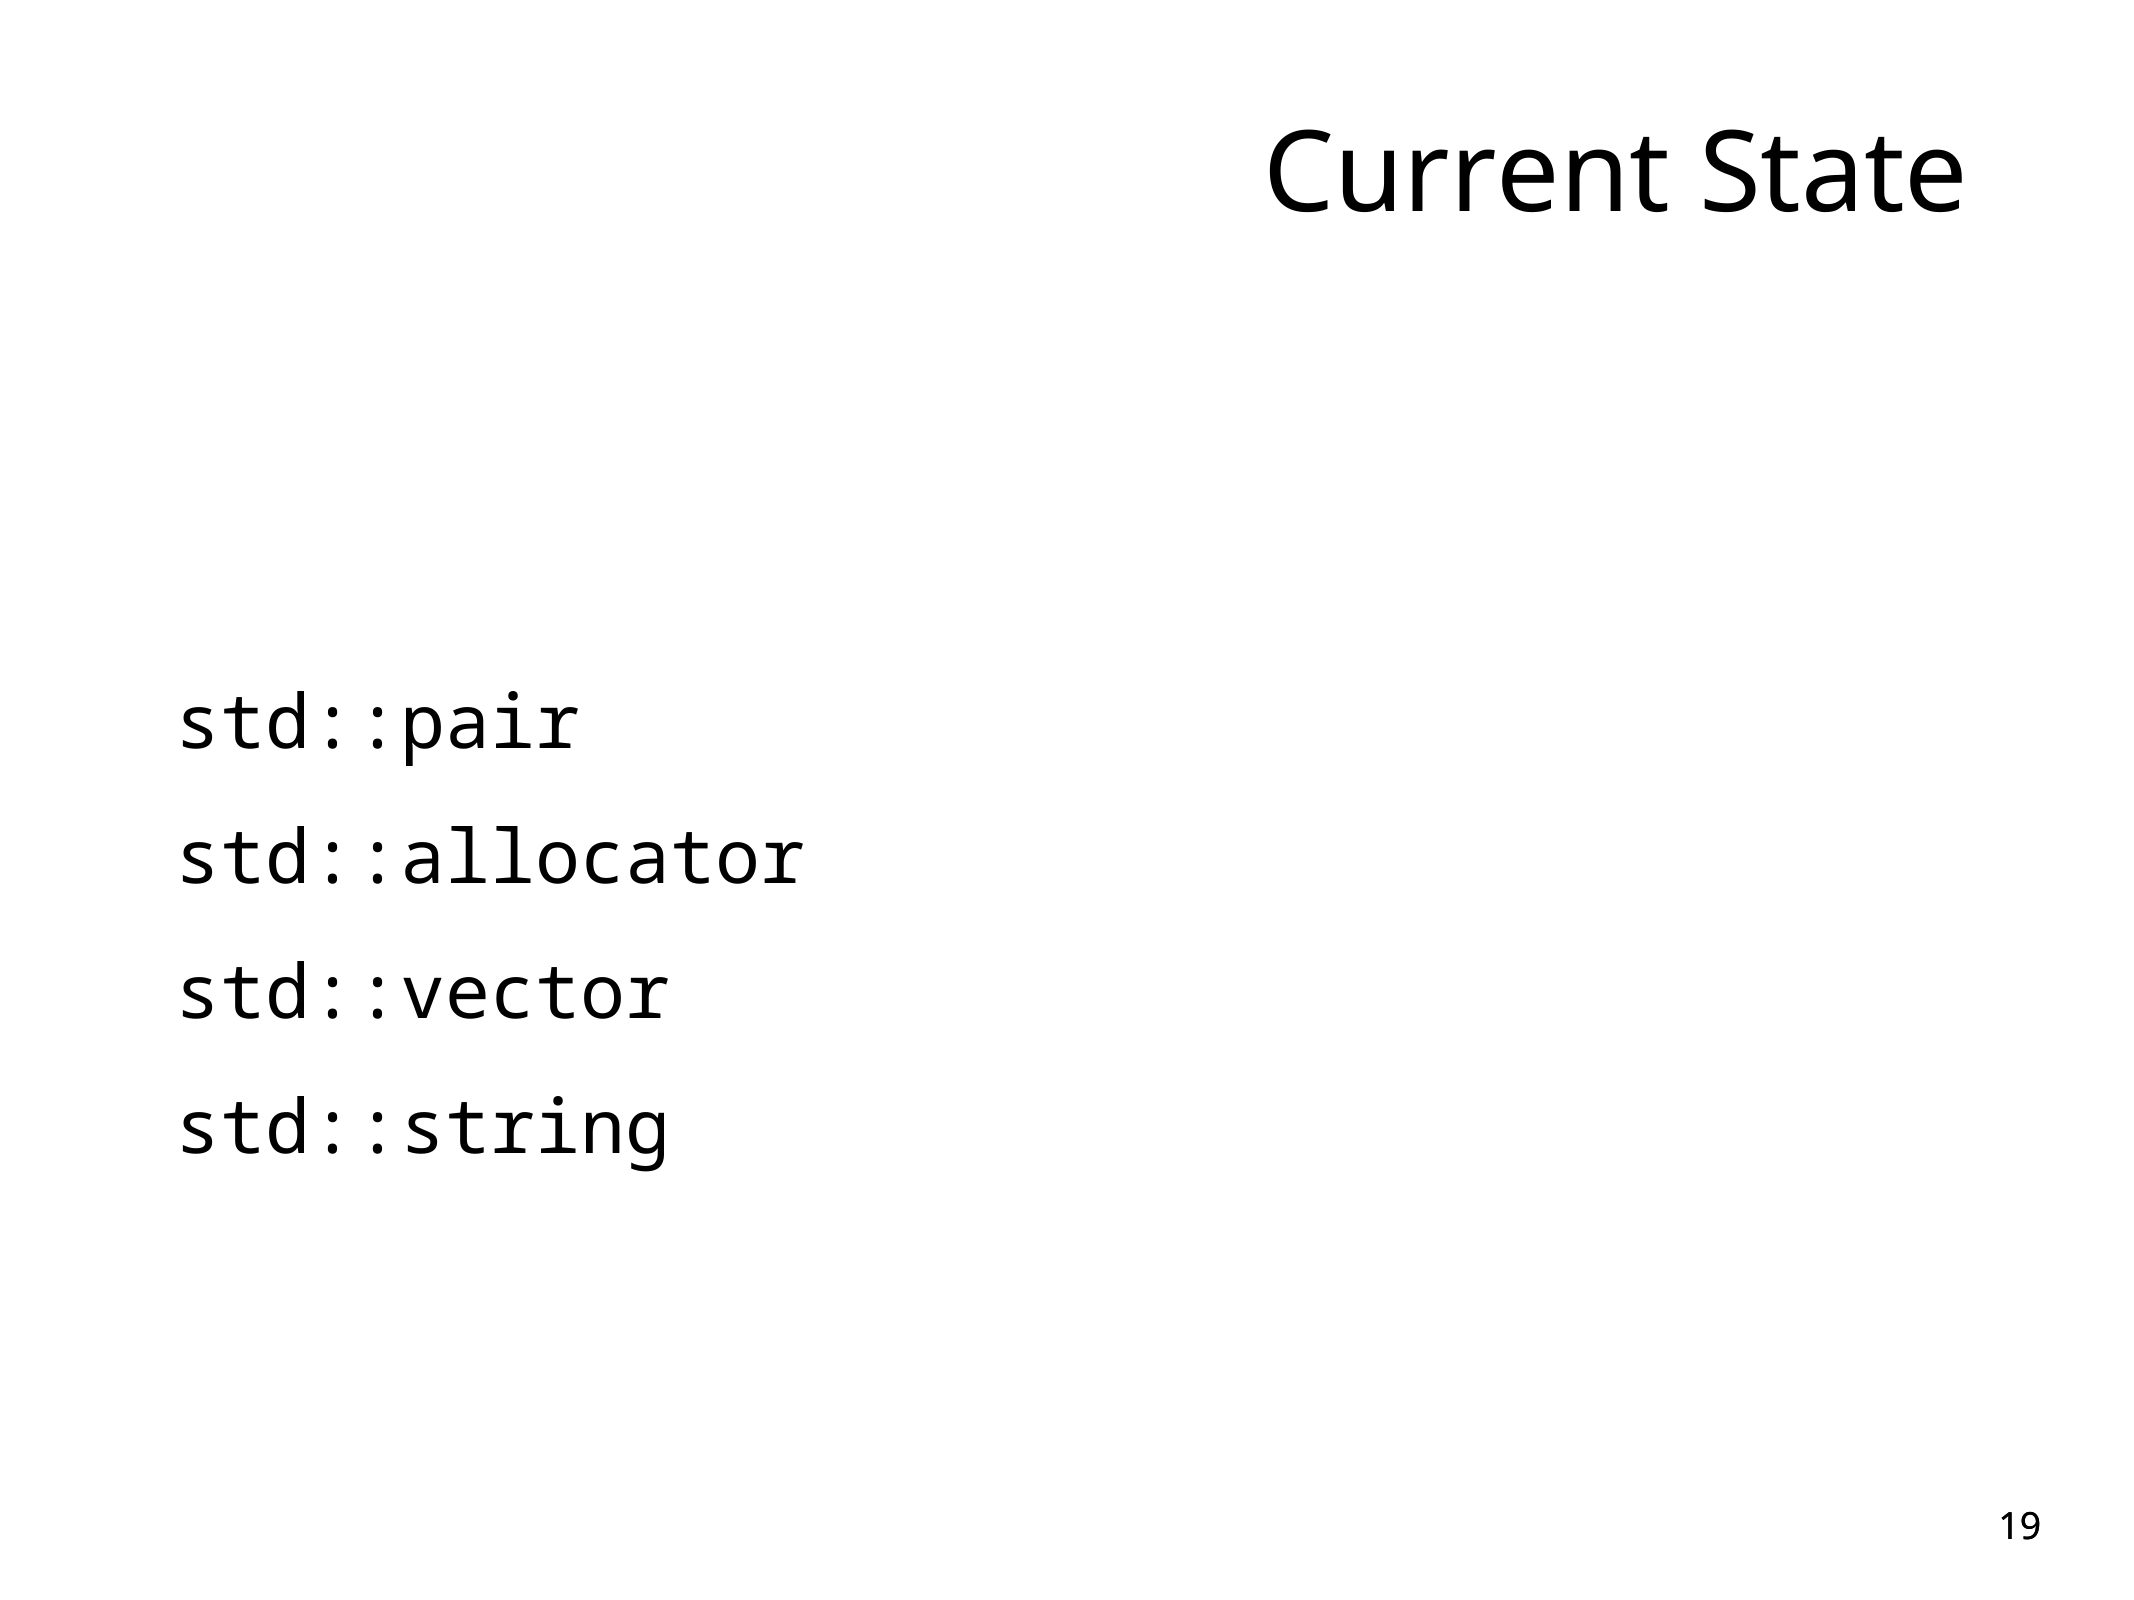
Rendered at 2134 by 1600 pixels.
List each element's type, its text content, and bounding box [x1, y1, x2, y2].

text_box <number> [1985, 1493, 2055, 1557]
title Current State [156, 72, 1978, 261]
list std::pair std::allocator std::vector std::string [94, 332, 2039, 1509]
